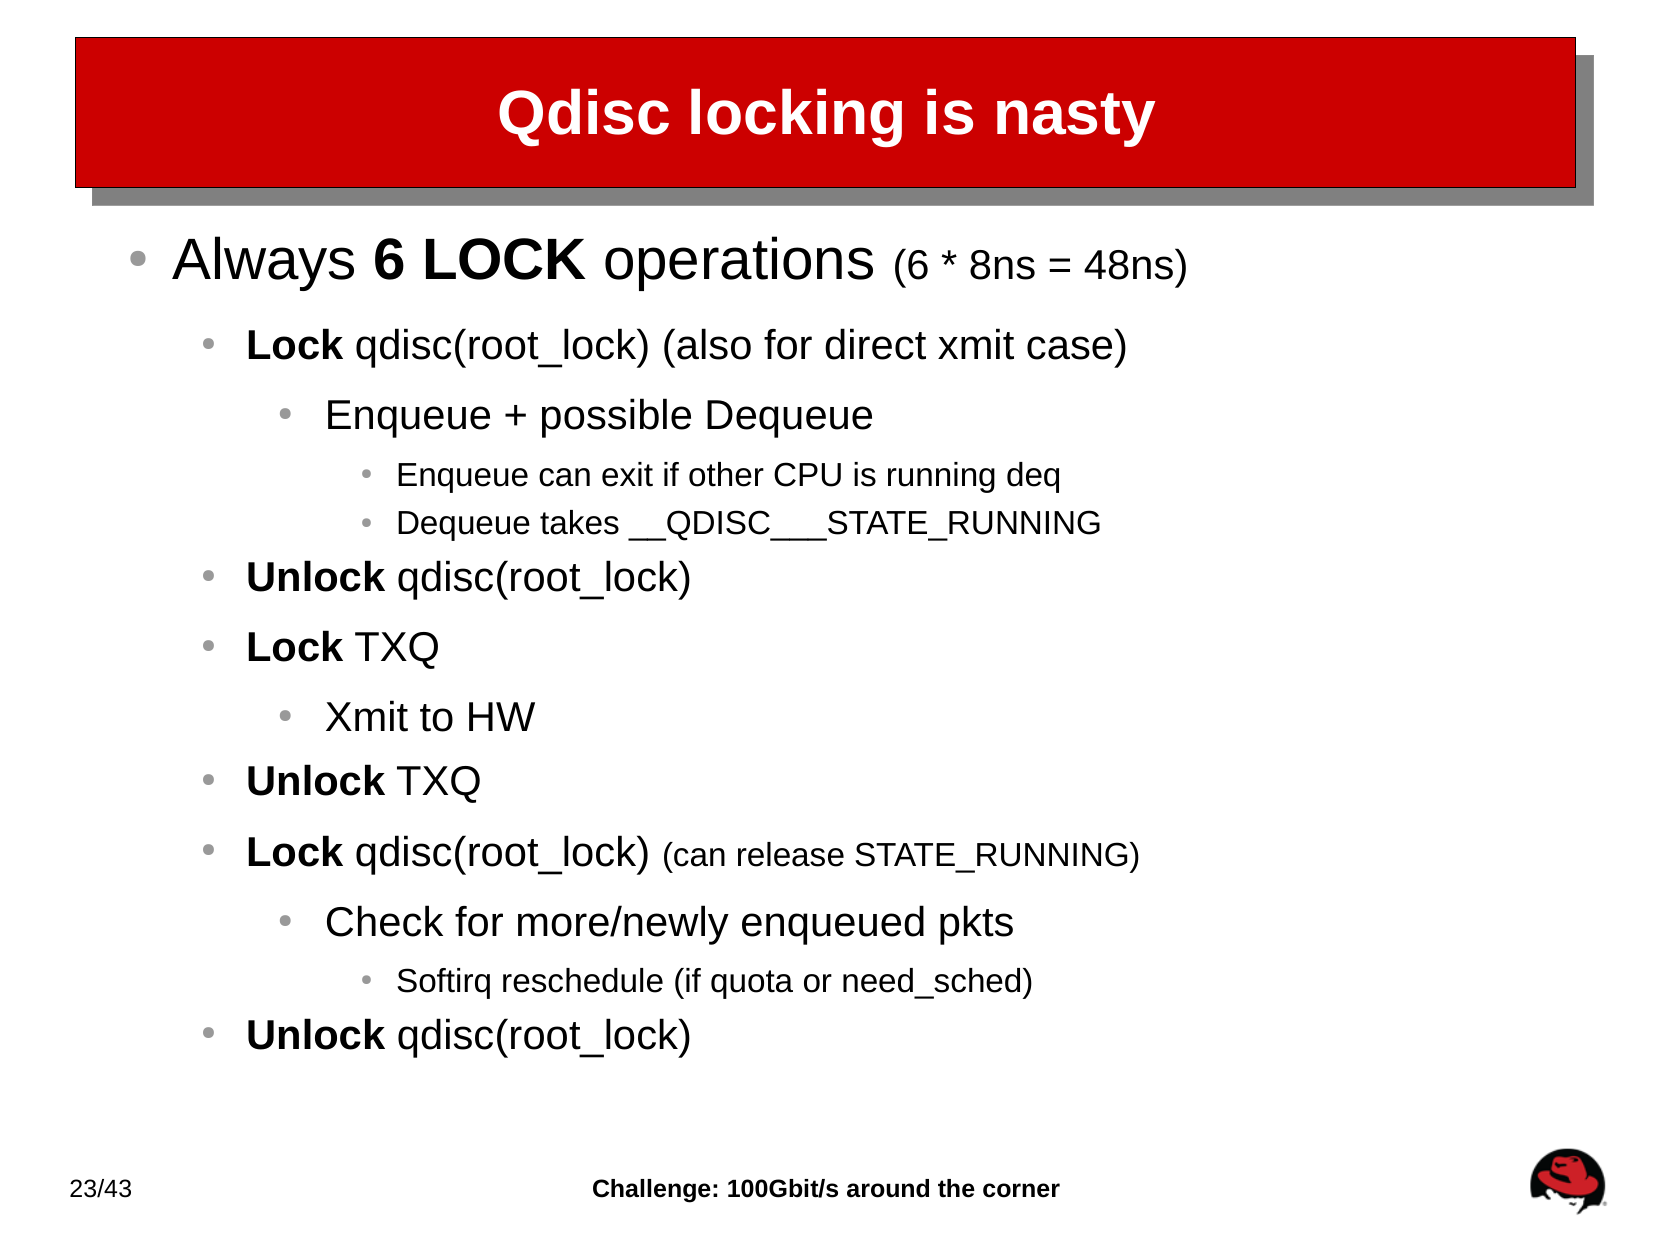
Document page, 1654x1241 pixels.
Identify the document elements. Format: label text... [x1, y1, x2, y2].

list Always 6 LOCK operations (6 * 8ns = 48ns) Lock qdisc(root_lock) (also for direct xmit case) Enqueue + possible Dequeue Enqueue can exit if other CPU is running deq Dequeue takes __QDISC___STATE_RUNNING Unlock qdisc(root_lock) Lock TXQ Xmit to HW Unlock TXQ Lock qdisc(root_lock) (can release STATE_RUNNING) Check for more/newly enqueued pkts Softirq reschedule (if quota or need_sched) Unlock qdisc(root_lock) [112, 227, 1538, 1058]
title Qdisc locking is nasty [116, 37, 1538, 188]
picture [1529, 1146, 1613, 1224]
